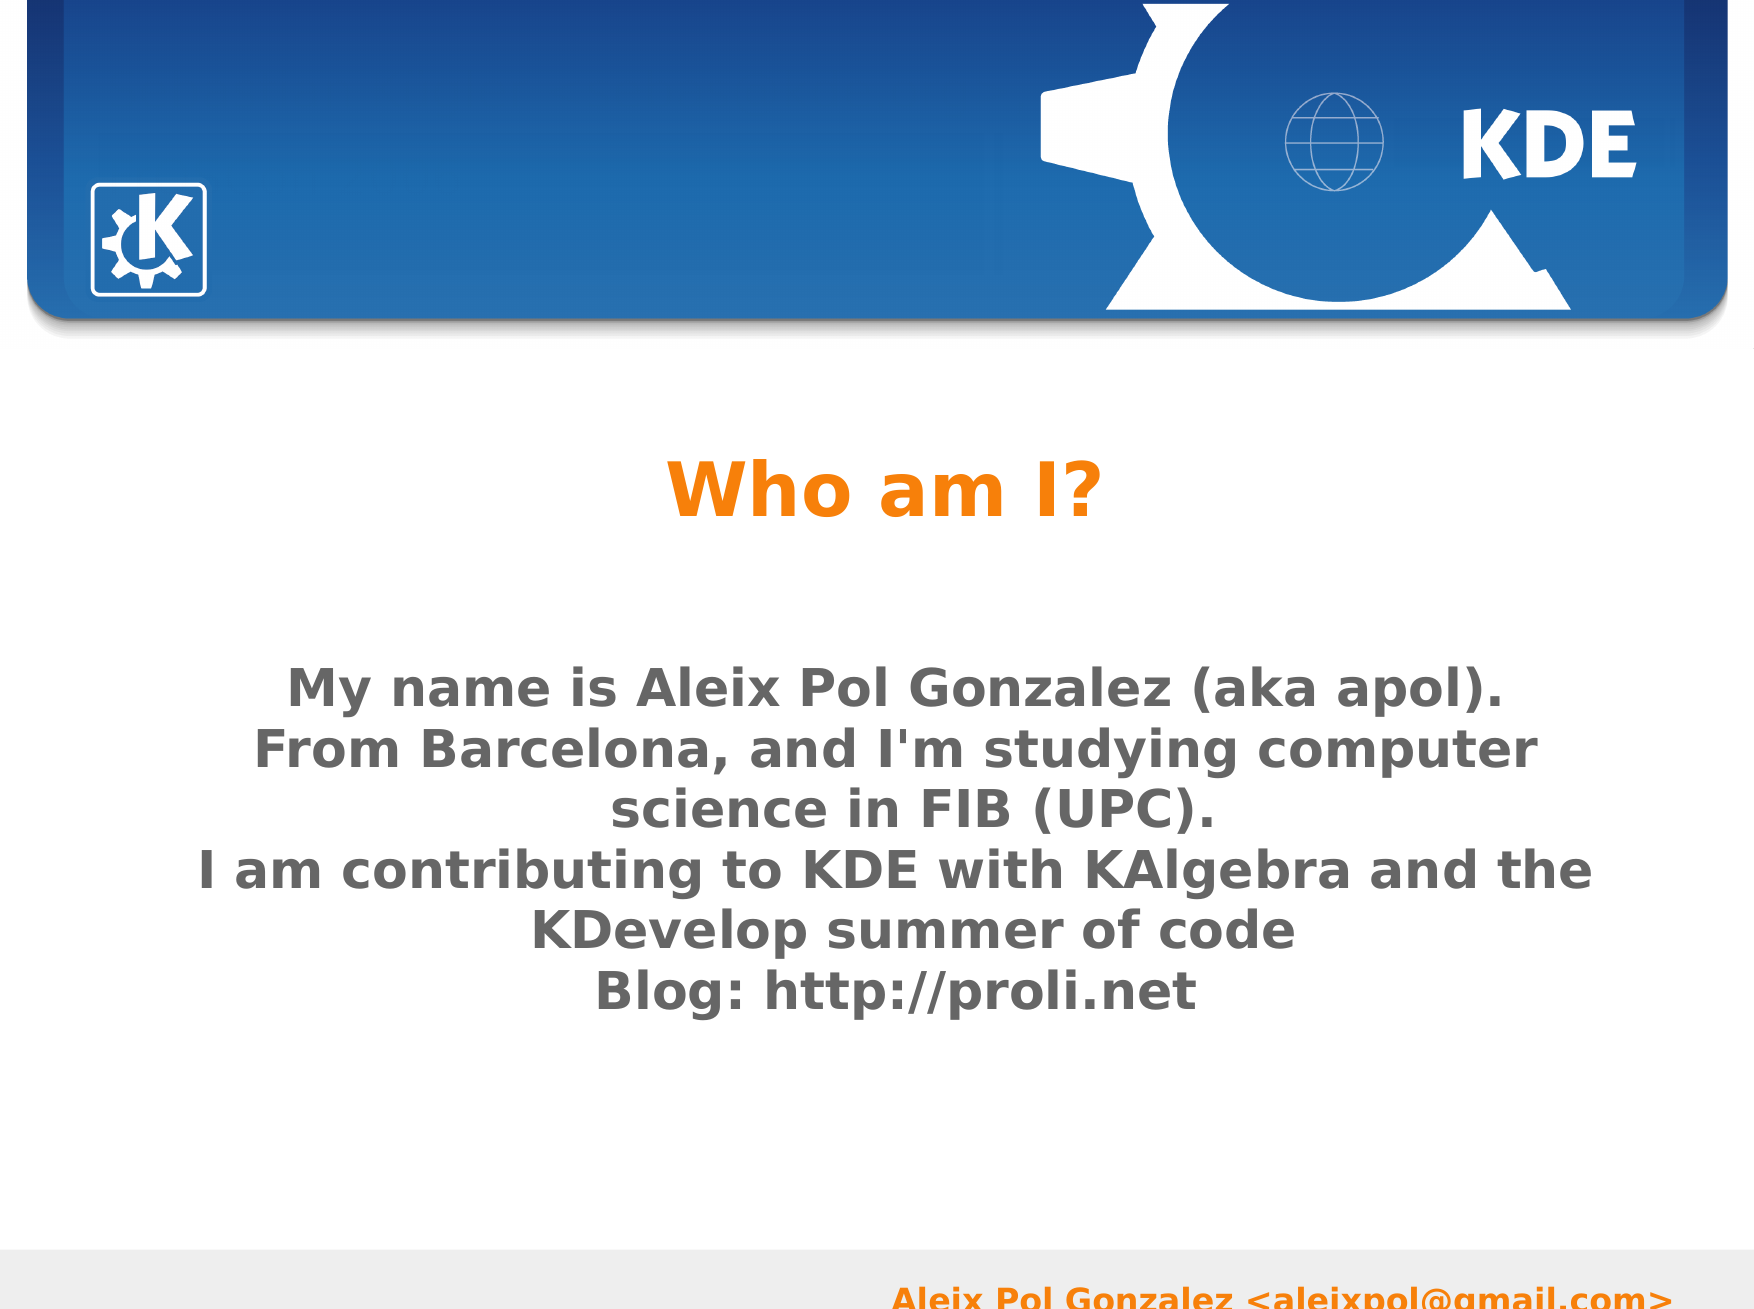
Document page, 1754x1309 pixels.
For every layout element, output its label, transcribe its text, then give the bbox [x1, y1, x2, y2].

text_box Who am I? [128, 395, 1612, 499]
text_box My name is Aleix Pol Gonzalez (aka apol). From Barcelona, and I'm studying computer science in FIB (UPC). I am contributing to KDE with KAlgebra and the KDevelop summer of code Blog: http://proli.net [71, 651, 1651, 1029]
picture [0, 0, 1754, 349]
